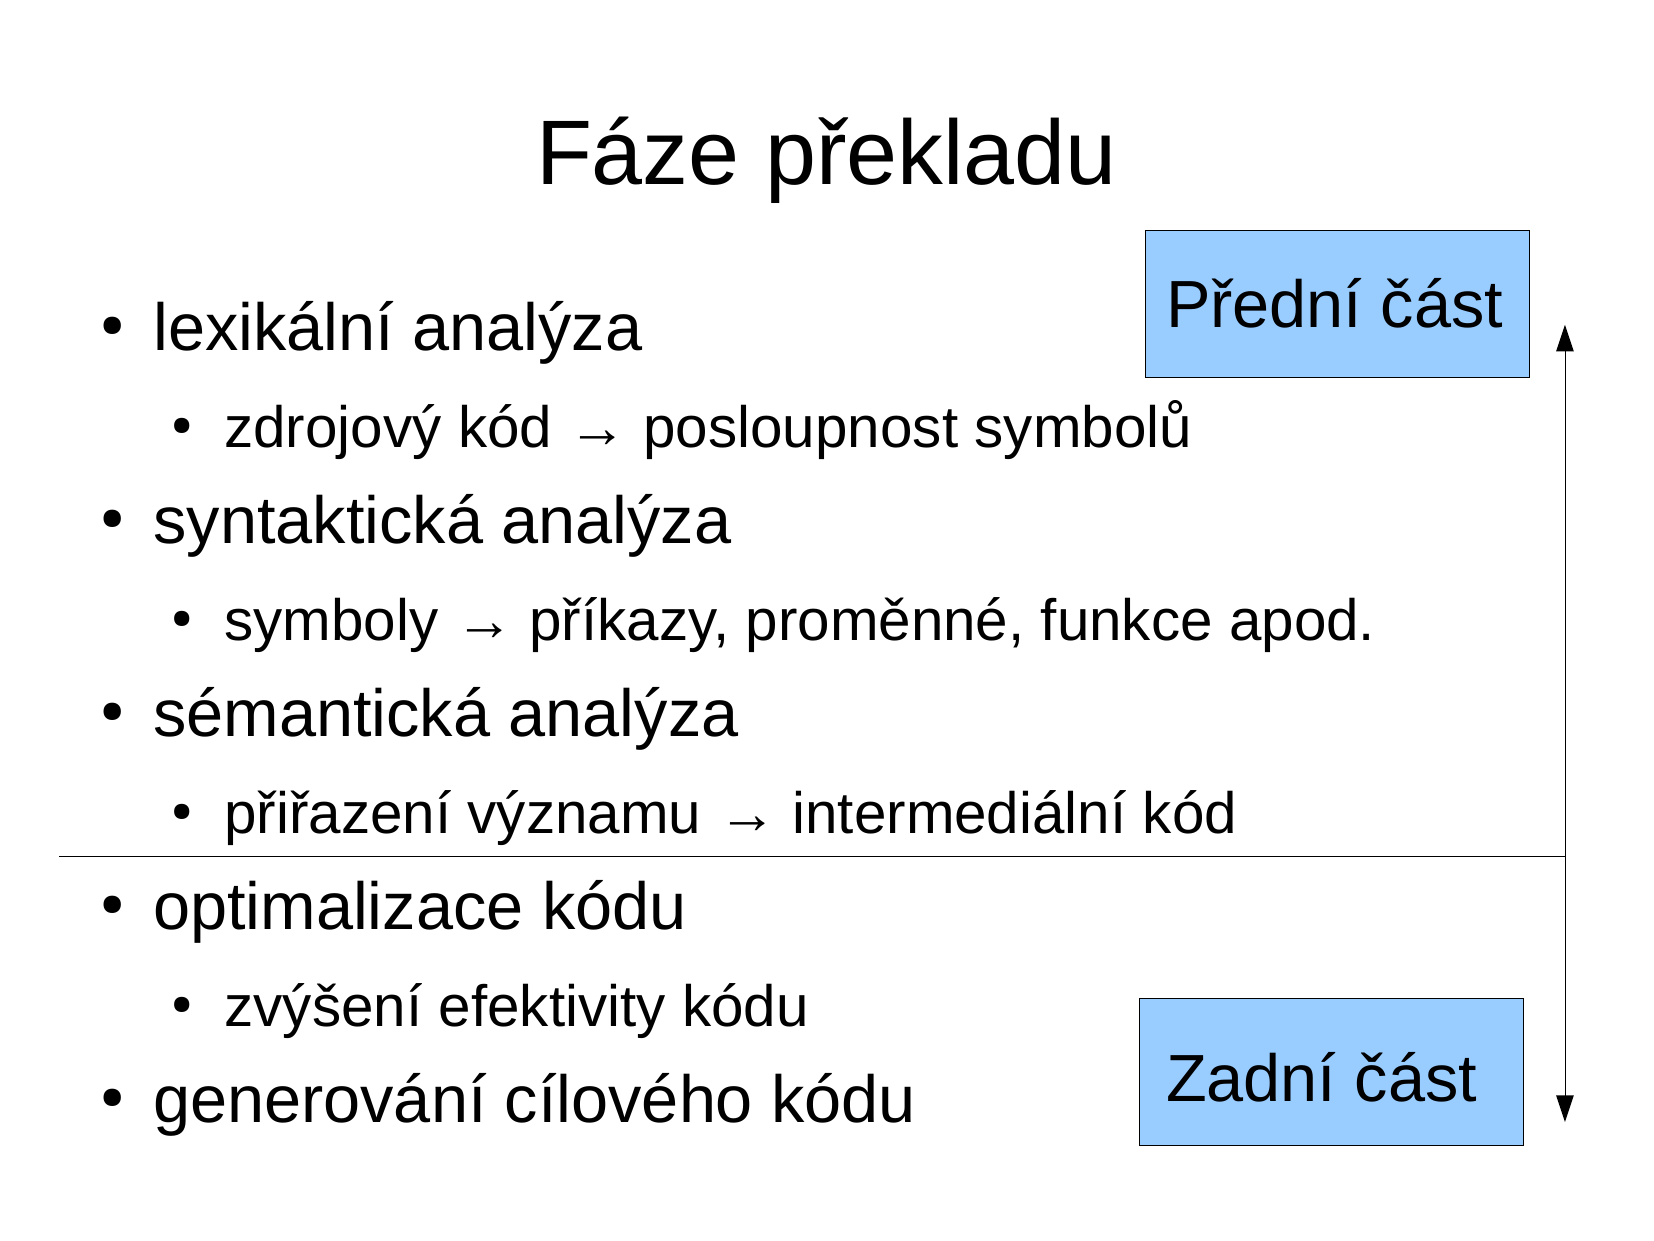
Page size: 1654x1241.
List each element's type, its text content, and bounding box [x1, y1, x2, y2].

title Fáze překladu [82, 56, 1571, 250]
text_box Přední část [1151, 259, 1536, 350]
text_box [1139, 1137, 1524, 1146]
text_box Zadní část [1151, 1033, 1536, 1124]
list lexikální analýza zdrojový kód → posloupnost symbolů syntaktická analýza symboly → příkazy, proměnné, funkce apod. sémantická analýza přiřazení významu → intermediální kód optimalizace kódu zvýšení efektivity kódu generování cílového kódu [82, 290, 1571, 856]
text_box [1145, 250, 1530, 290]
list lexikální analýza zdrojový kód → posloupnost symbolů syntaktická analýza symboly → příkazy, proměnné, funkce apod. sémantická analýza přiřazení významu → intermediální kód optimalizace kódu zvýšení efektivity kódu generování cílového kódu [82, 857, 1571, 1137]
